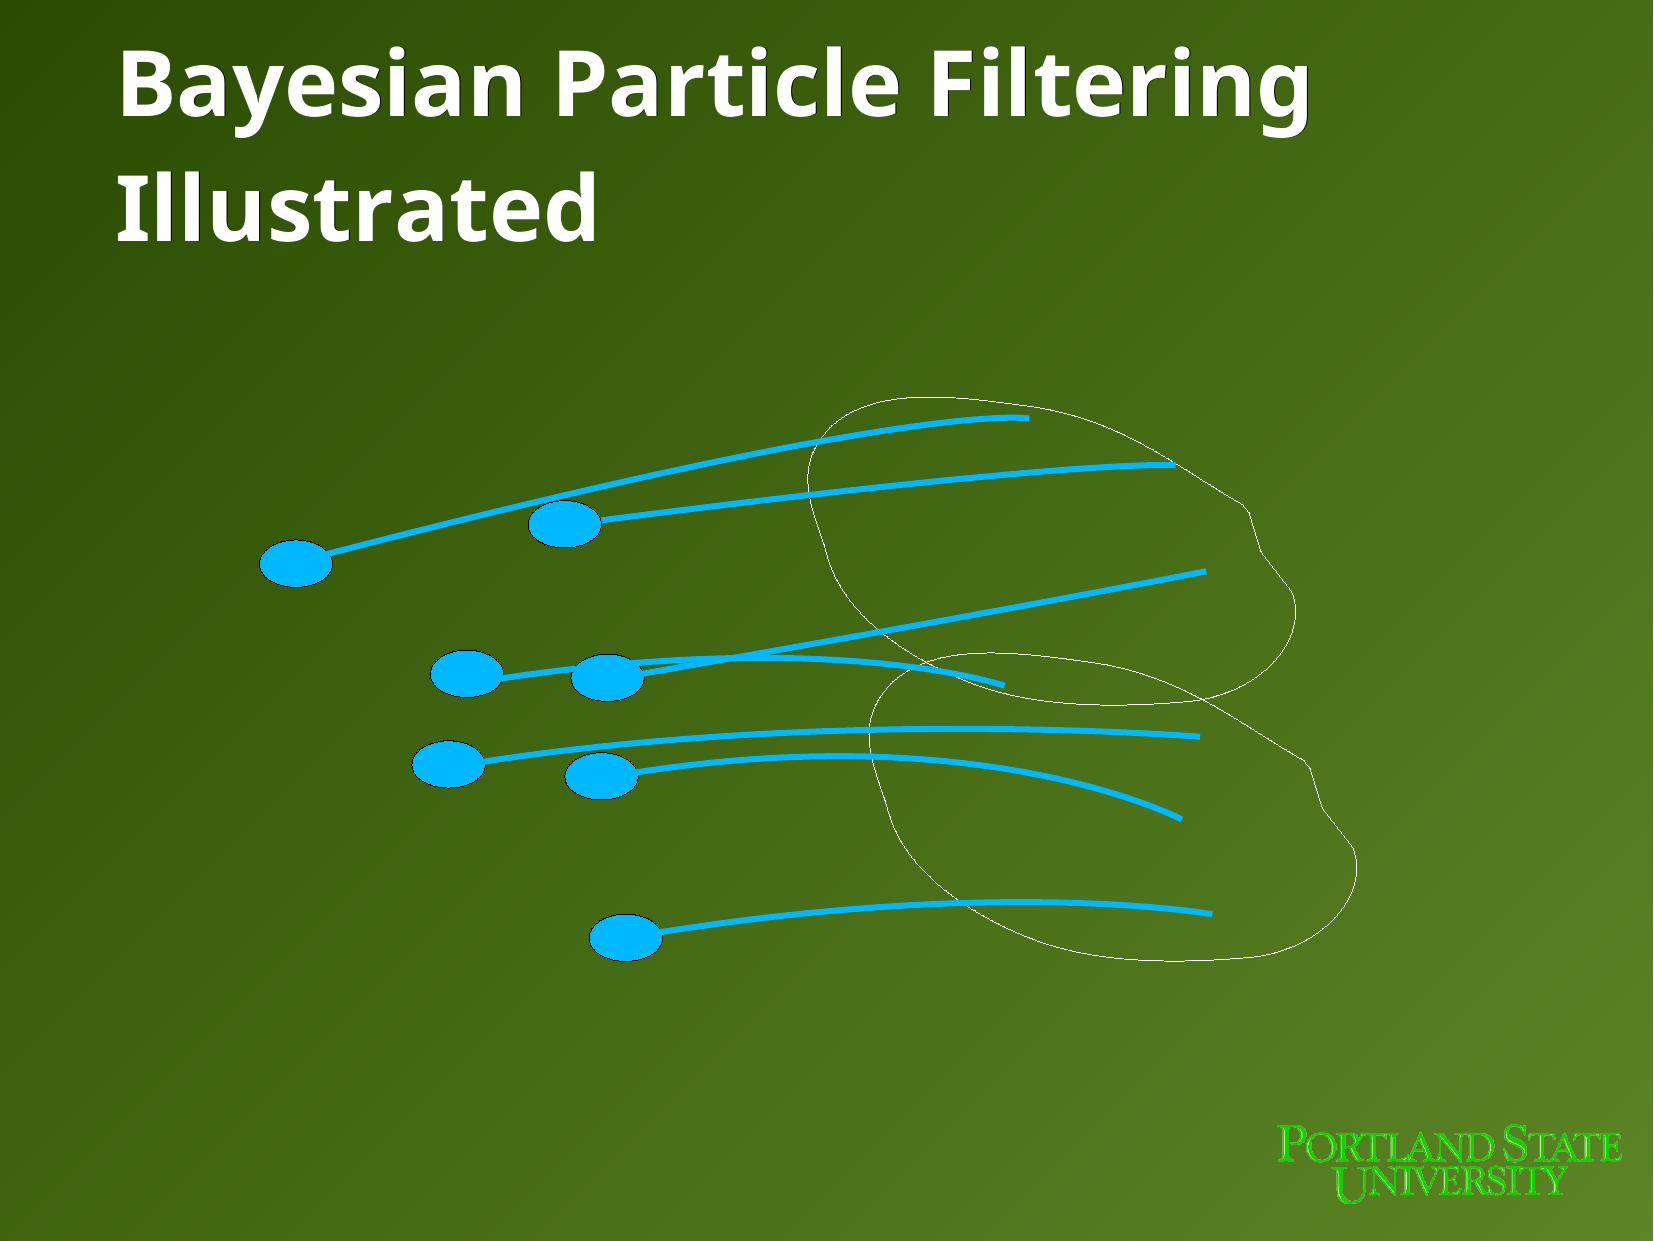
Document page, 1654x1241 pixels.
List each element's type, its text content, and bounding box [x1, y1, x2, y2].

text_box [570, 666, 645, 702]
text_box [259, 539, 333, 588]
text_box [430, 650, 504, 698]
picture [1277, 1124, 1622, 1204]
text_box [411, 740, 486, 789]
text_box [564, 752, 639, 800]
text_box [576, 654, 632, 665]
text_box [528, 500, 602, 548]
text_box [589, 914, 663, 962]
title Bayesian Particle Filtering Illustrated [115, 32, 1527, 254]
